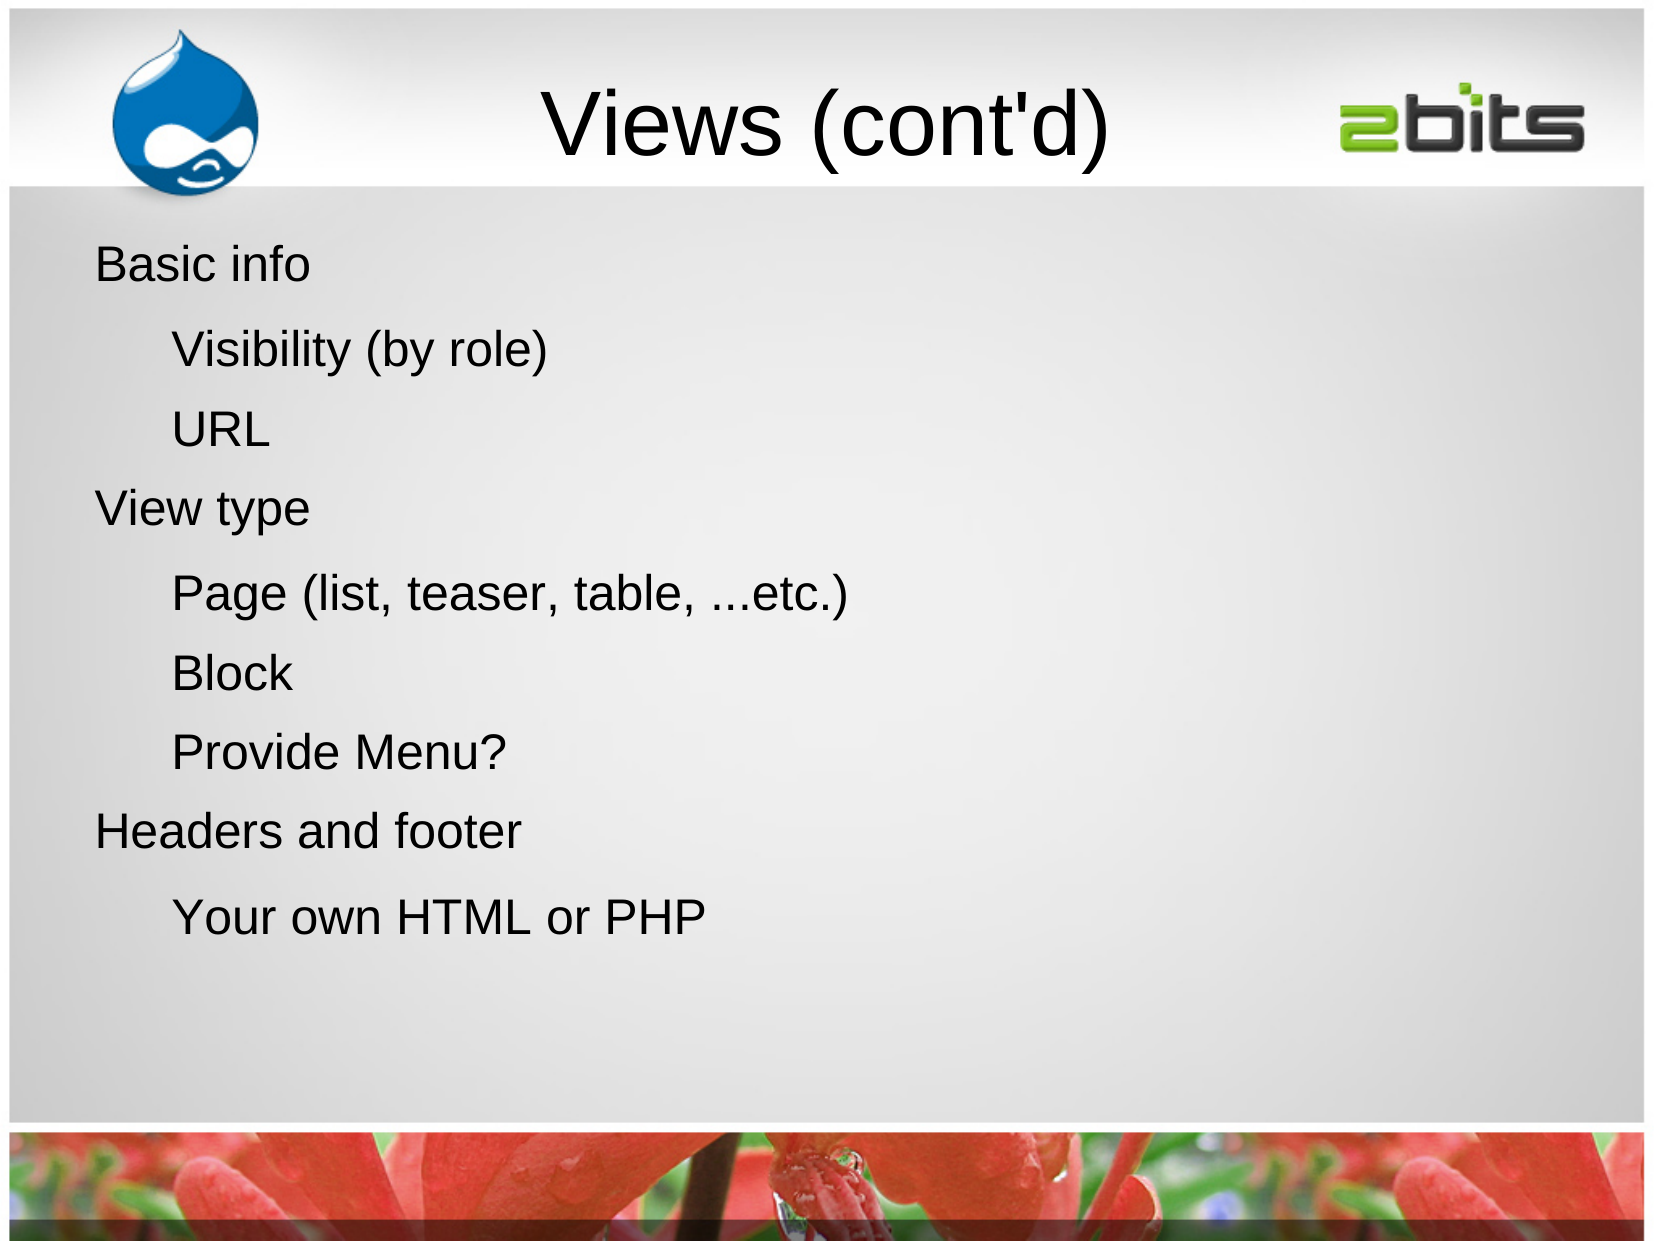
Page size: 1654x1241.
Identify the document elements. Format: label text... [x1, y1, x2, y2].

title Views (cont'd) [82, 27, 1571, 220]
picture [0, 0, 1654, 1241]
list Basic info Visibility (by role) URL View type Page (list, teaser, table, ...etc.) Block Provide Menu? Headers and footer Your own HTML or PHP [76, 236, 1565, 1112]
